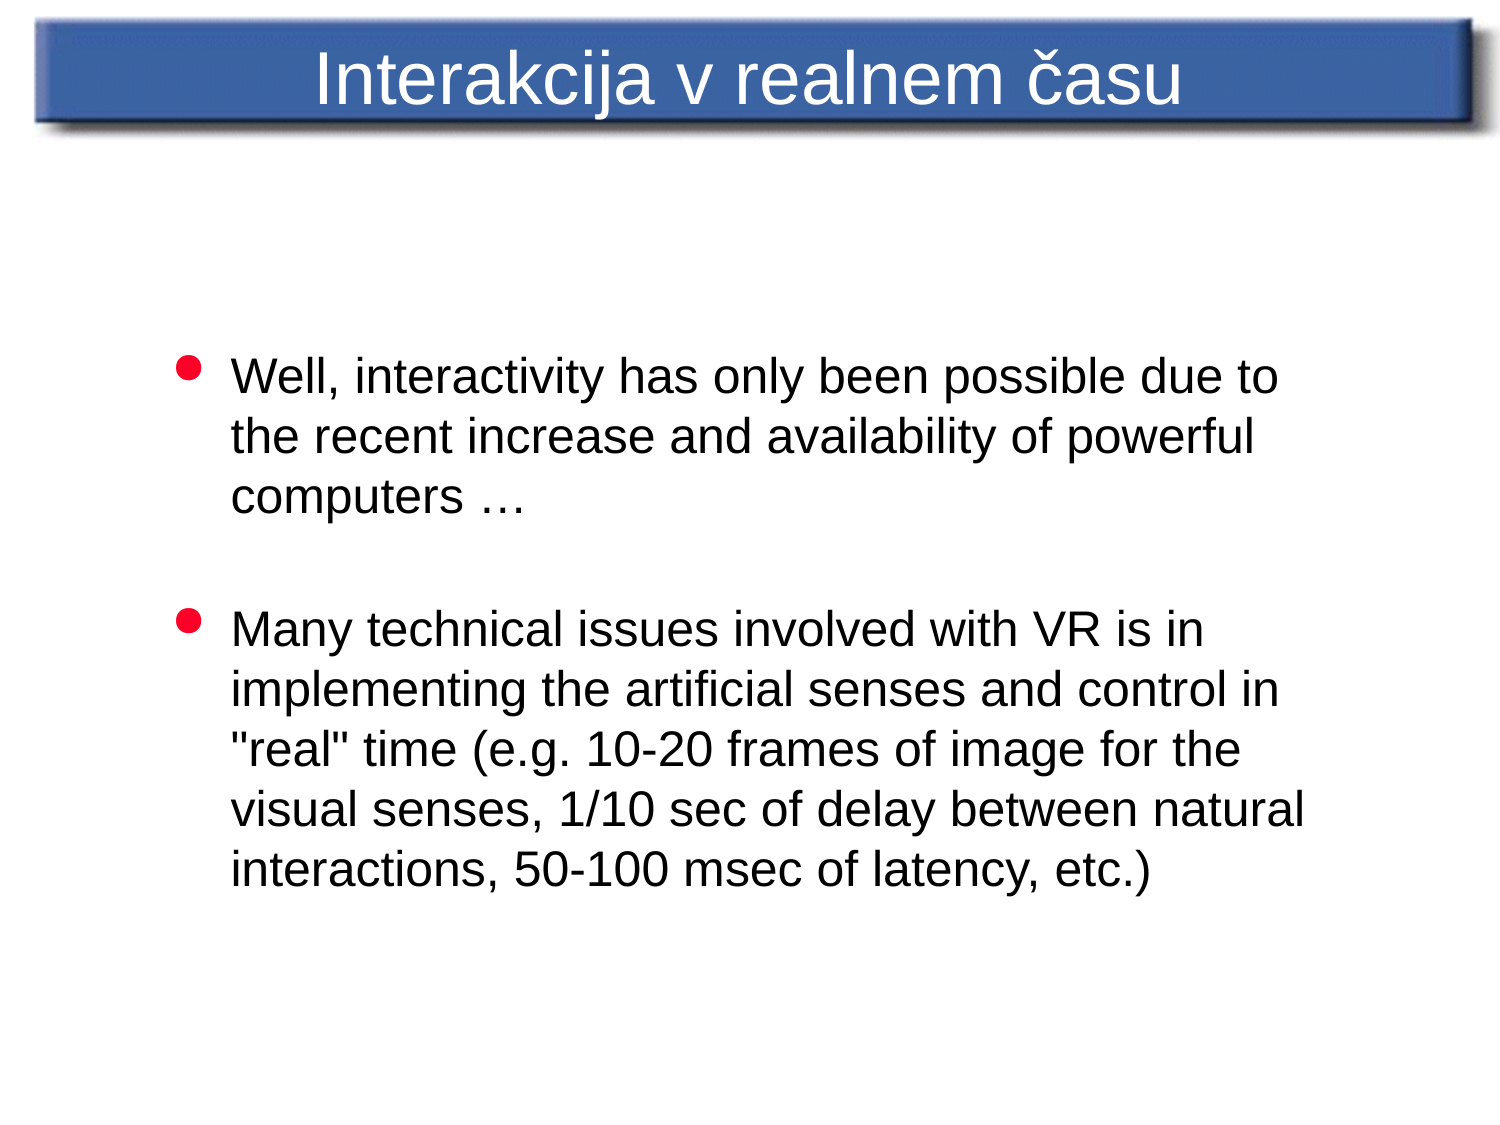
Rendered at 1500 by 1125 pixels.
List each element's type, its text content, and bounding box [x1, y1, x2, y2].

title Interakcija v realnem času [112, 0, 1388, 149]
picture [1388, 15, 1500, 142]
list Well, interactivity has only been possible due to the recent increase and availability of powerful computers … Many technical issues involved with VR is in implementing the artificial senses and control in "real" time (e.g. 10-20 frames of image for the visual senses, 1/10 sec of delay between natural interactions, 50-100 msec of latency, etc.) [159, 336, 1364, 976]
picture [33, 15, 112, 142]
